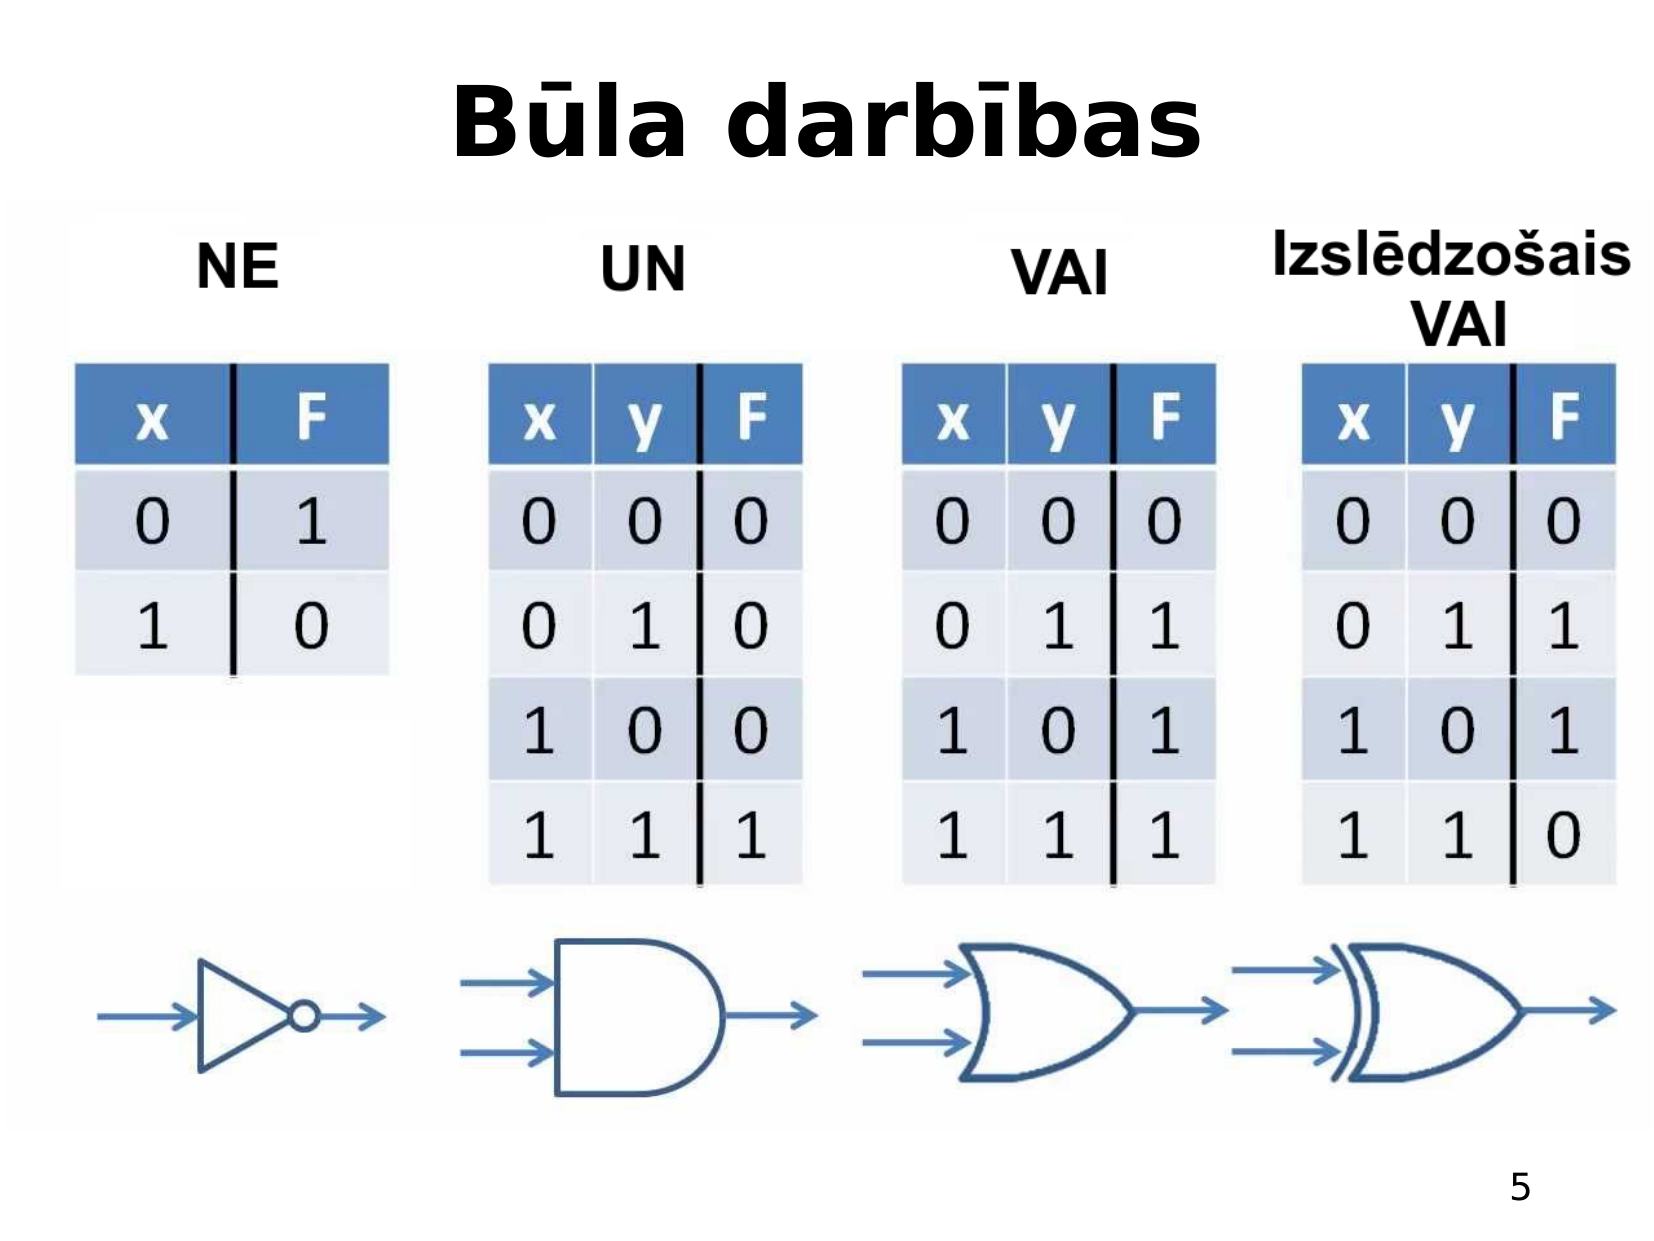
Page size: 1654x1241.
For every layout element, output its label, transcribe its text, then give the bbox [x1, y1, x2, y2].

picture [5, 200, 1654, 1131]
title Būla darbības [82, 8, 1571, 200]
